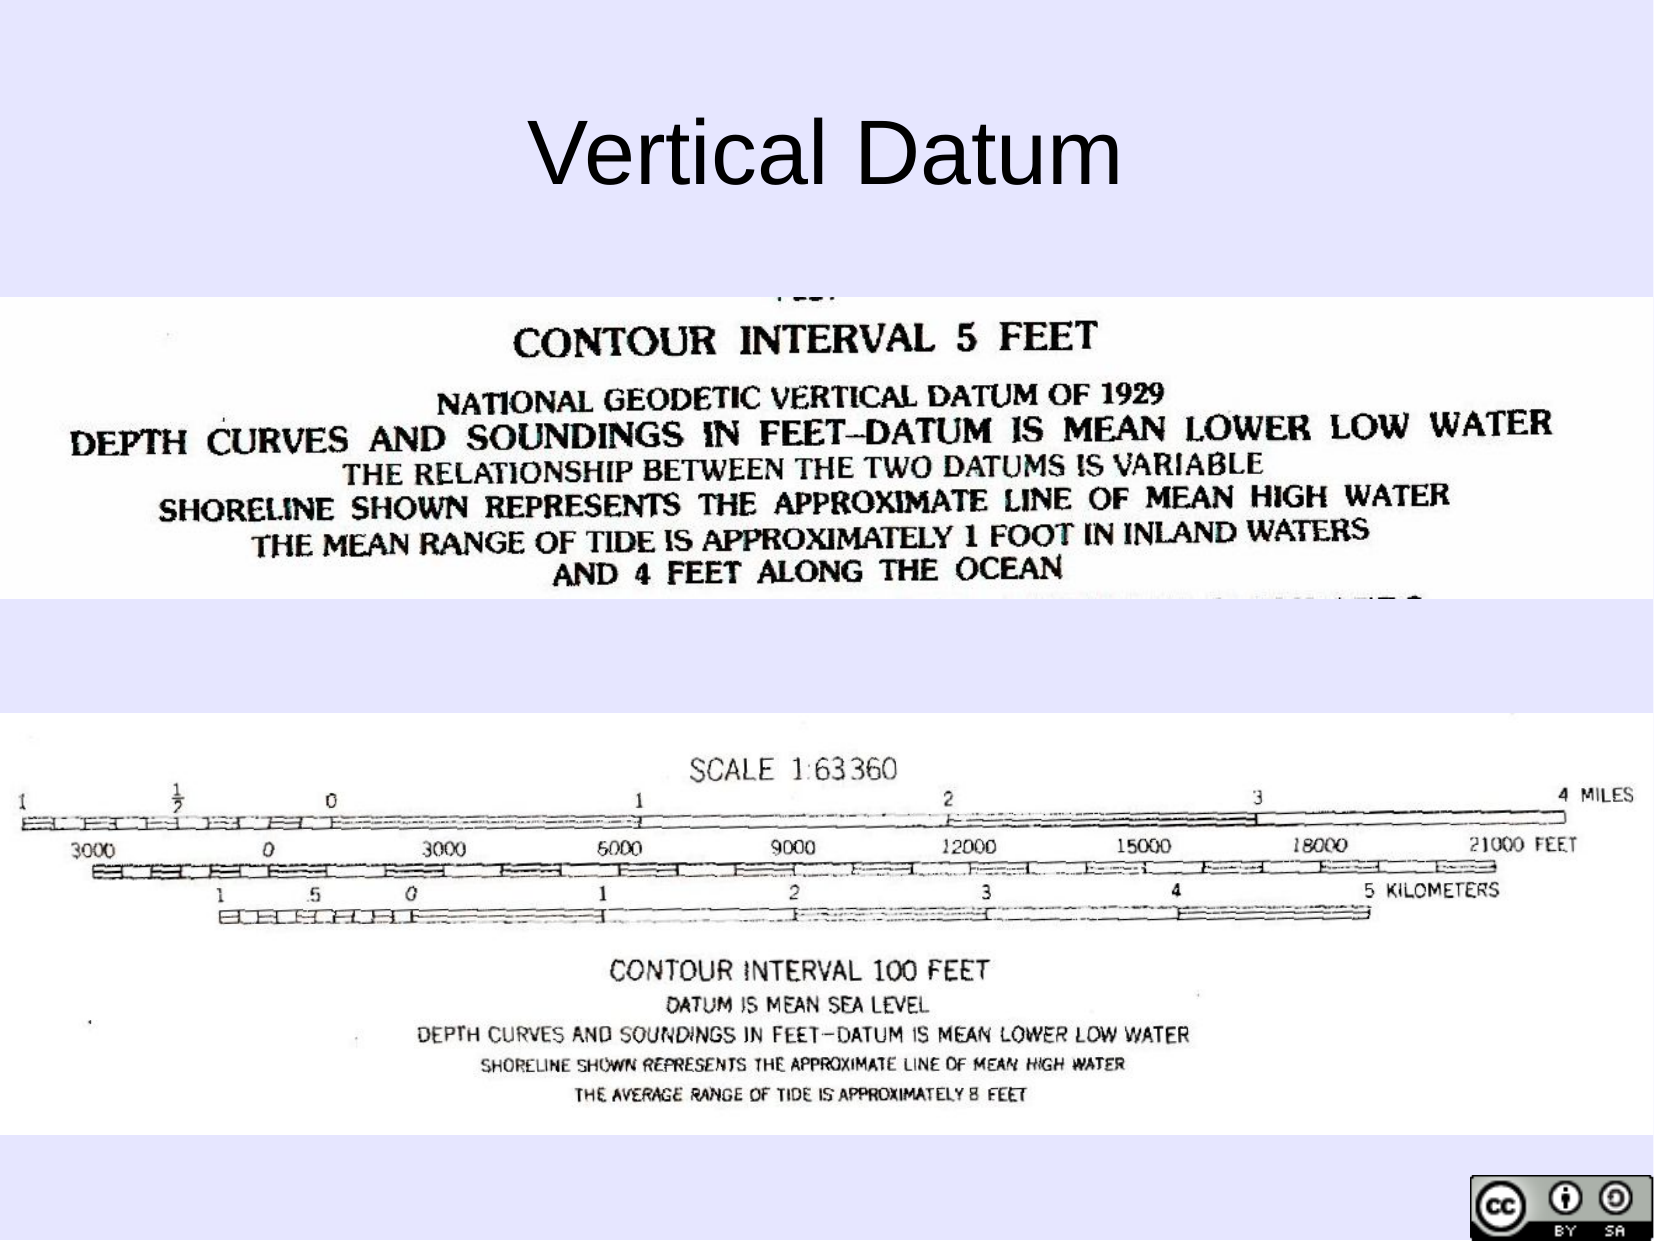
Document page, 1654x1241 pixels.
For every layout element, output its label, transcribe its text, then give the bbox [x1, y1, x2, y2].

title Vertical Datum [82, 49, 1571, 257]
picture [1470, 1175, 1654, 1241]
picture [0, 713, 1654, 1135]
picture [0, 297, 1653, 599]
